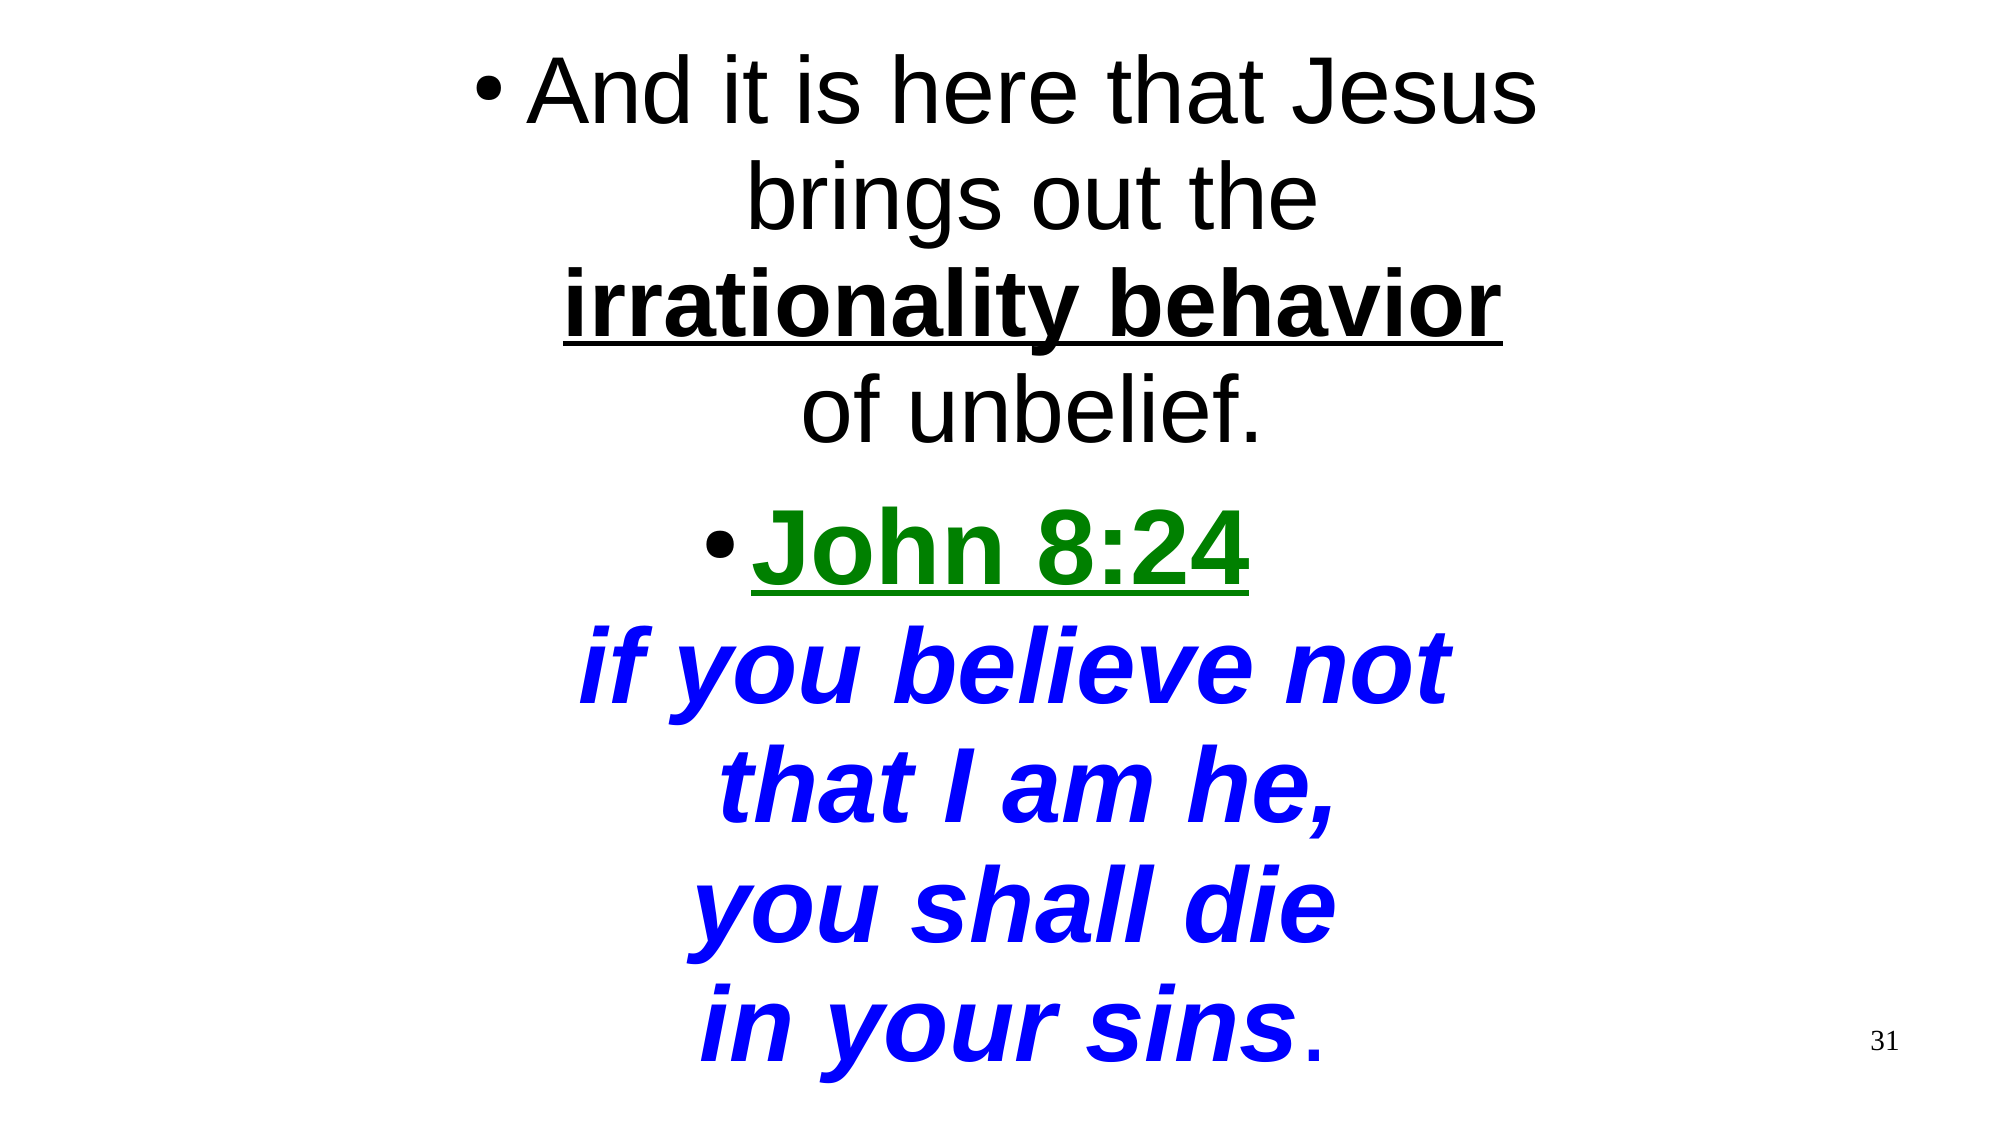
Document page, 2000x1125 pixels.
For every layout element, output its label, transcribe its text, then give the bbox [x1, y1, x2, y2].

list And it is here that Jesus brings out the irrationality behavior of unbelief. John 8:24 if you believe not that I am he, you shall die in your sins. [37, 37, 1988, 1088]
